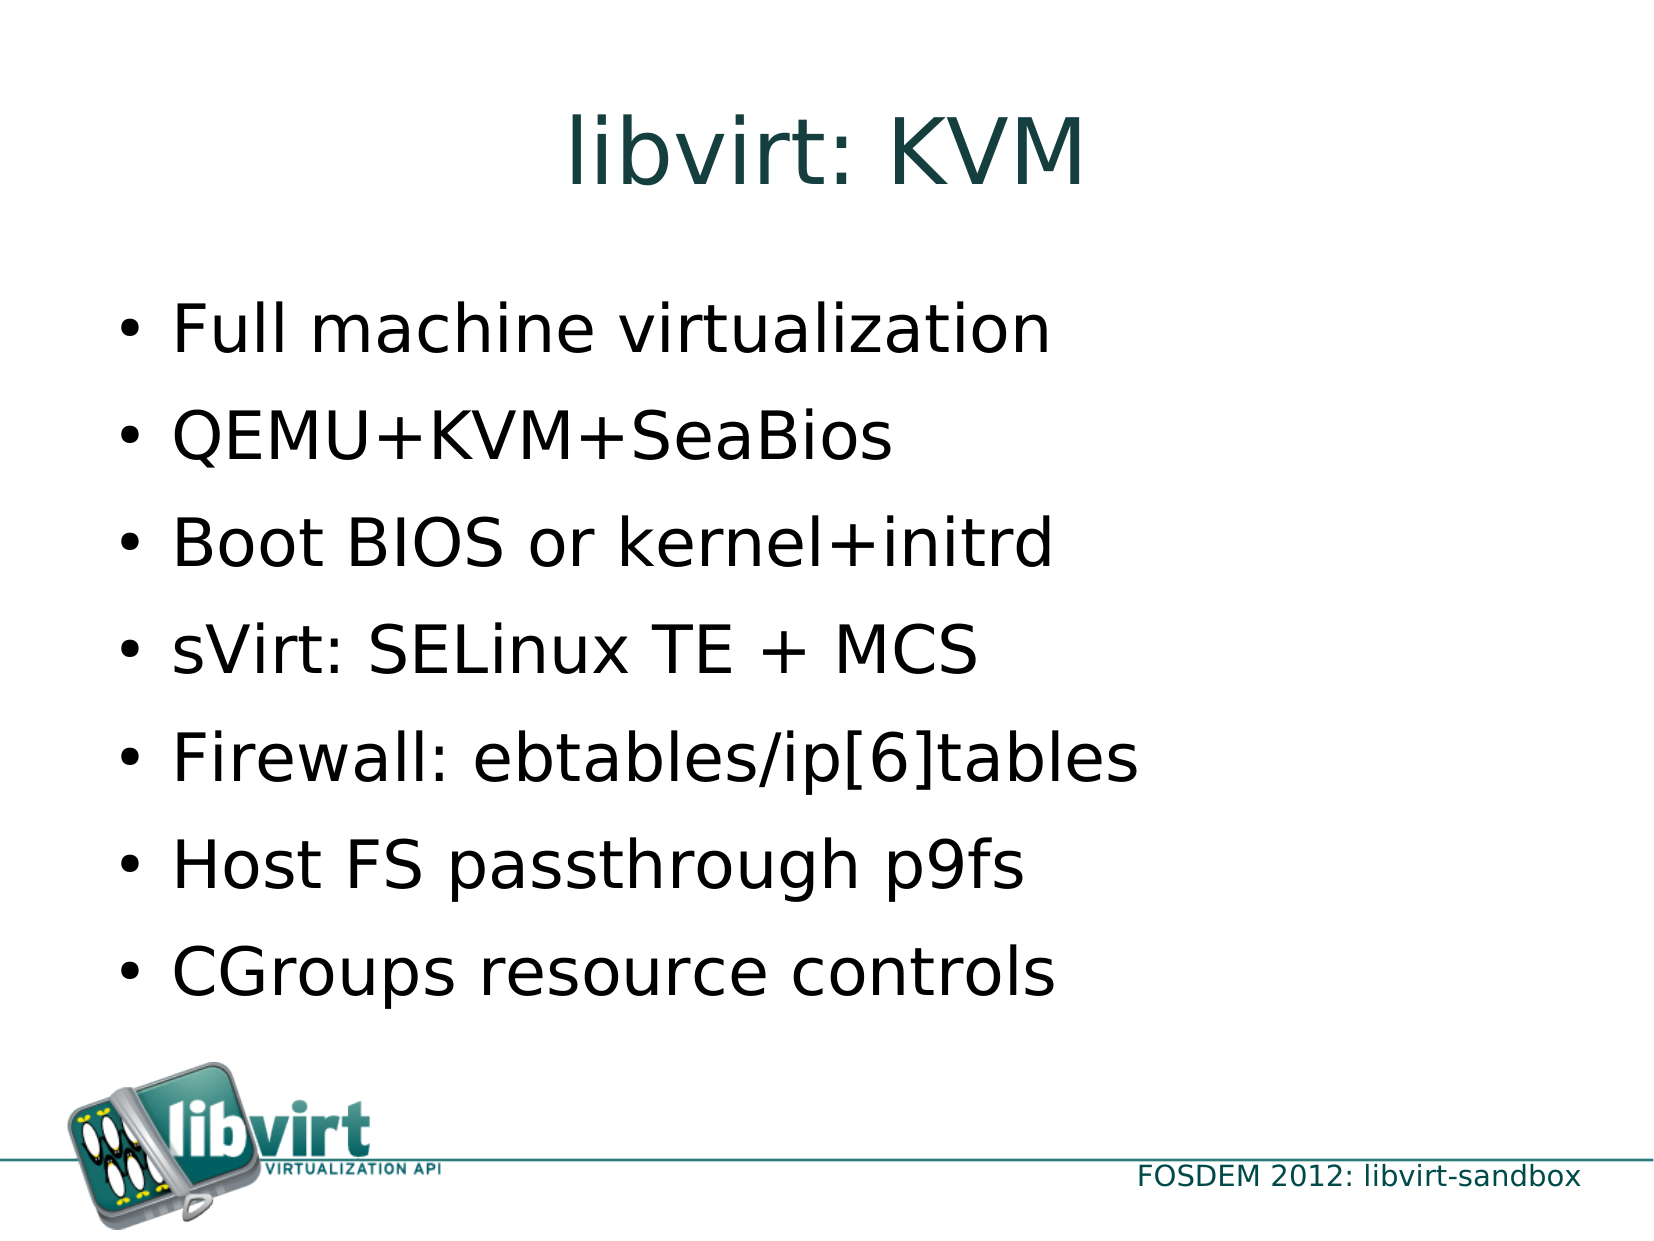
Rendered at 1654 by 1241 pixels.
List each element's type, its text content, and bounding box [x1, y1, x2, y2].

list Full machine virtualization QEMU+KVM+SeaBios Boot BIOS or kernel+initrd sVirt: SELinux TE + MCS Firewall: ebtables/ip[6]tables Host FS passthrough p9fs CGroups resource controls [82, 290, 1571, 1062]
text_box FOSDEM 2012: libvirt-sandbox [1122, 1151, 1654, 1211]
title libvirt: KVM [82, 49, 1571, 257]
picture [0, 1062, 1654, 1230]
